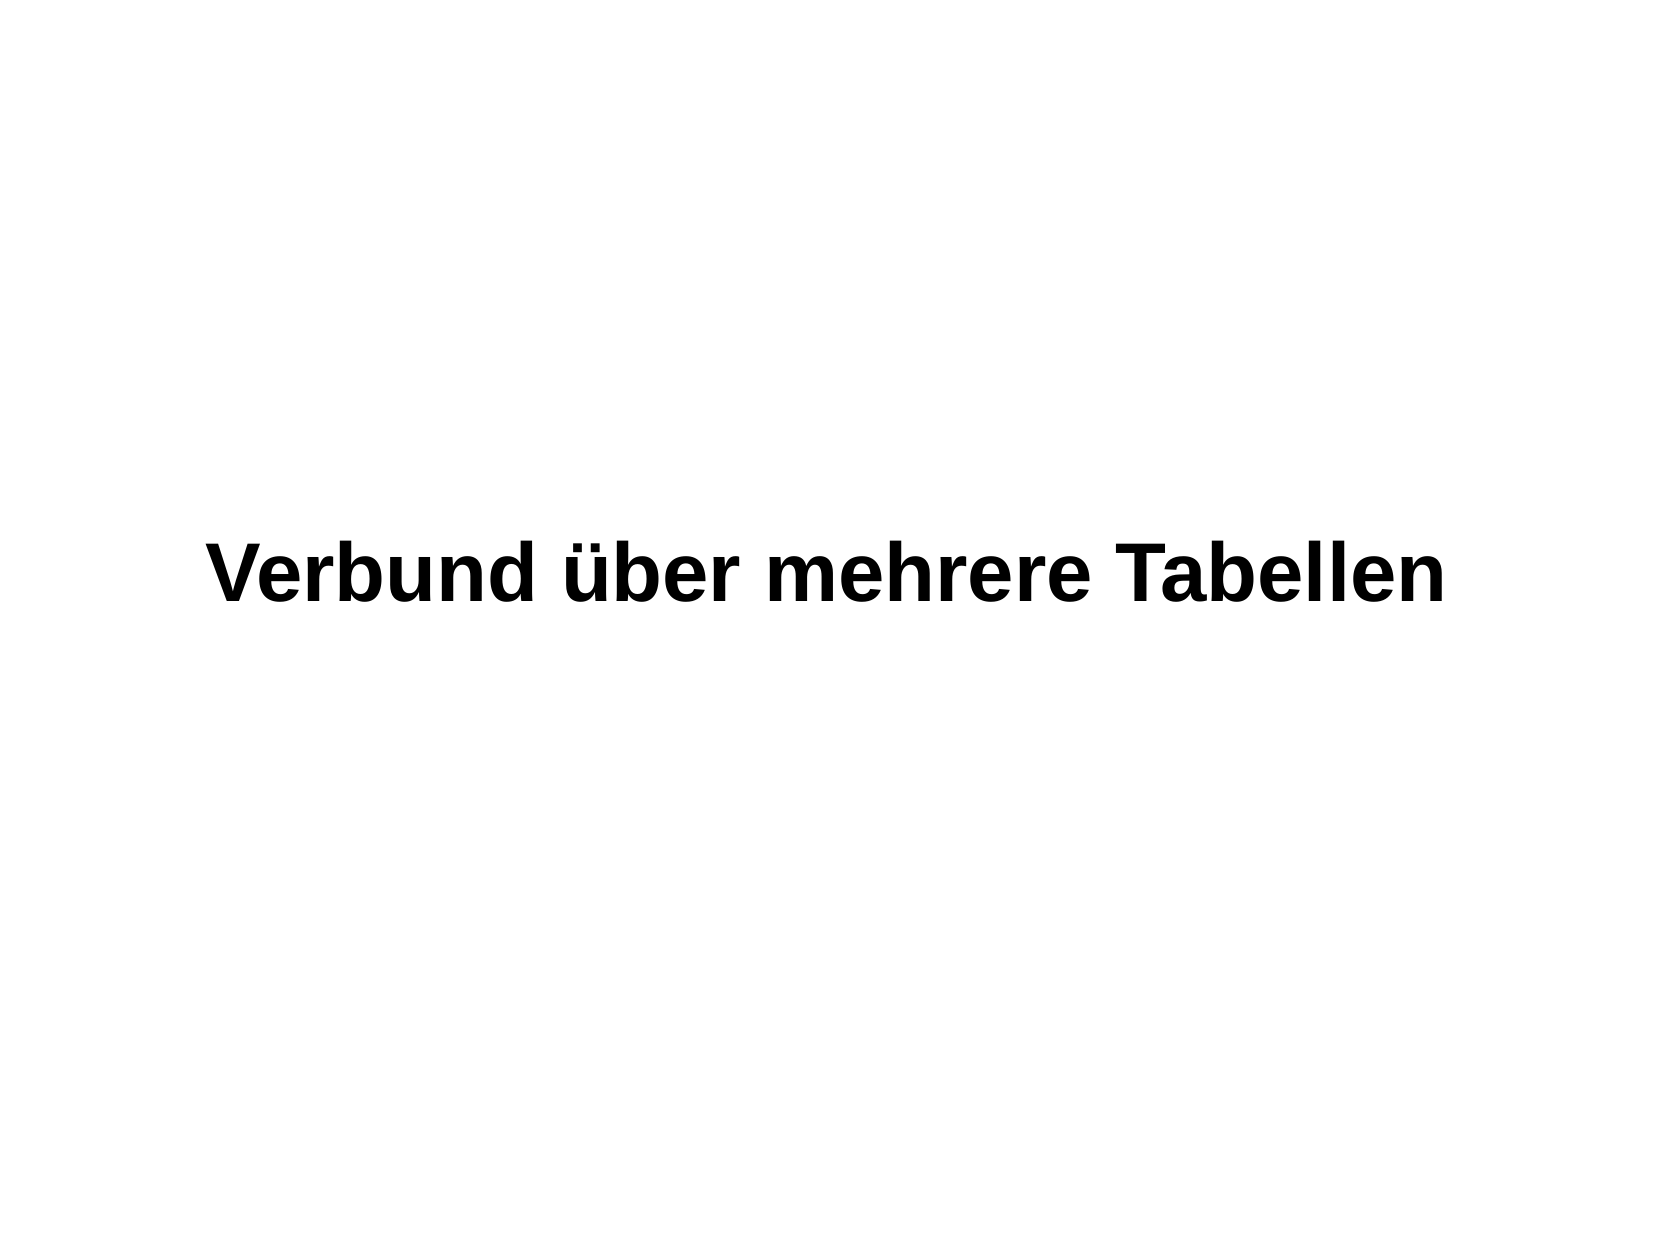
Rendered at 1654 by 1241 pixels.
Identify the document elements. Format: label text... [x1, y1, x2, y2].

text_box Verbund über mehrere Tabellen [59, 472, 1595, 581]
